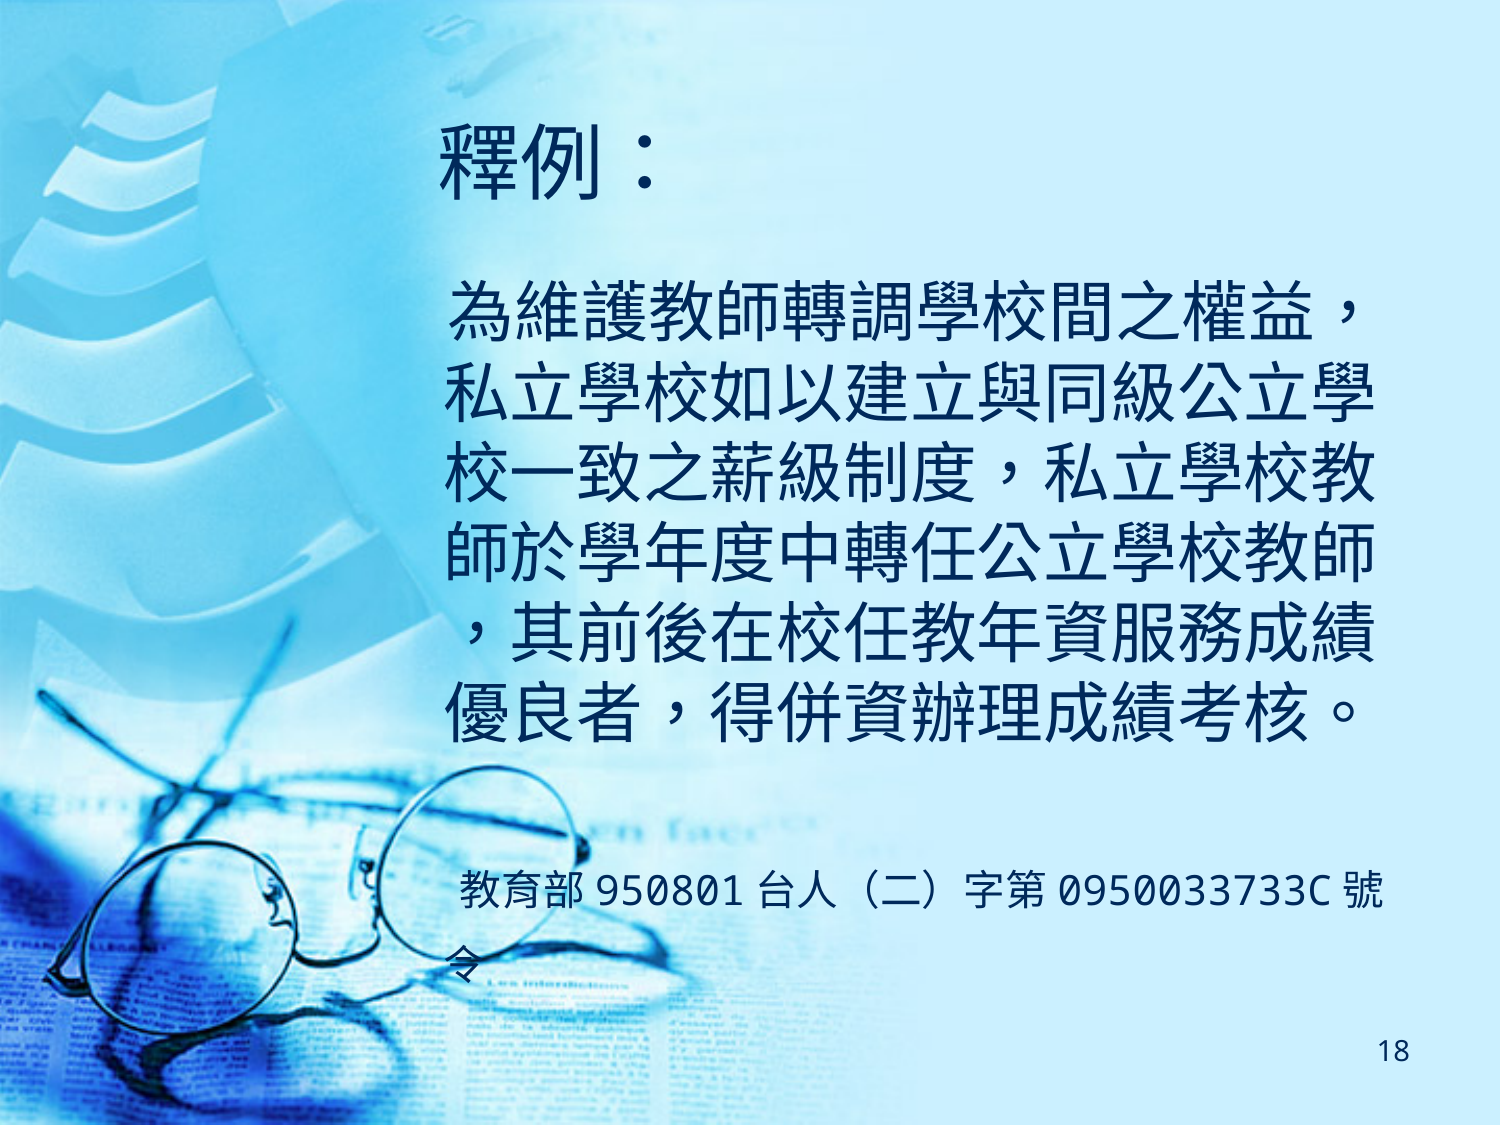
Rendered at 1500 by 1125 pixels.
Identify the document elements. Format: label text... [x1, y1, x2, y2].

list 為維護教師轉調學校間之權益，私立學校如以建立與同級公立學校一致之薪級制度，私立學校教師於學年度中轉任公立學校教師，其前後在校任教年資服務成績優良者，得併資辦理成績考核。 教育部950801台人（二）字第0950033733C號令 [372, 262, 1425, 1005]
text_box 釋例： [383, 66, 740, 254]
picture [0, 0, 1500, 1125]
